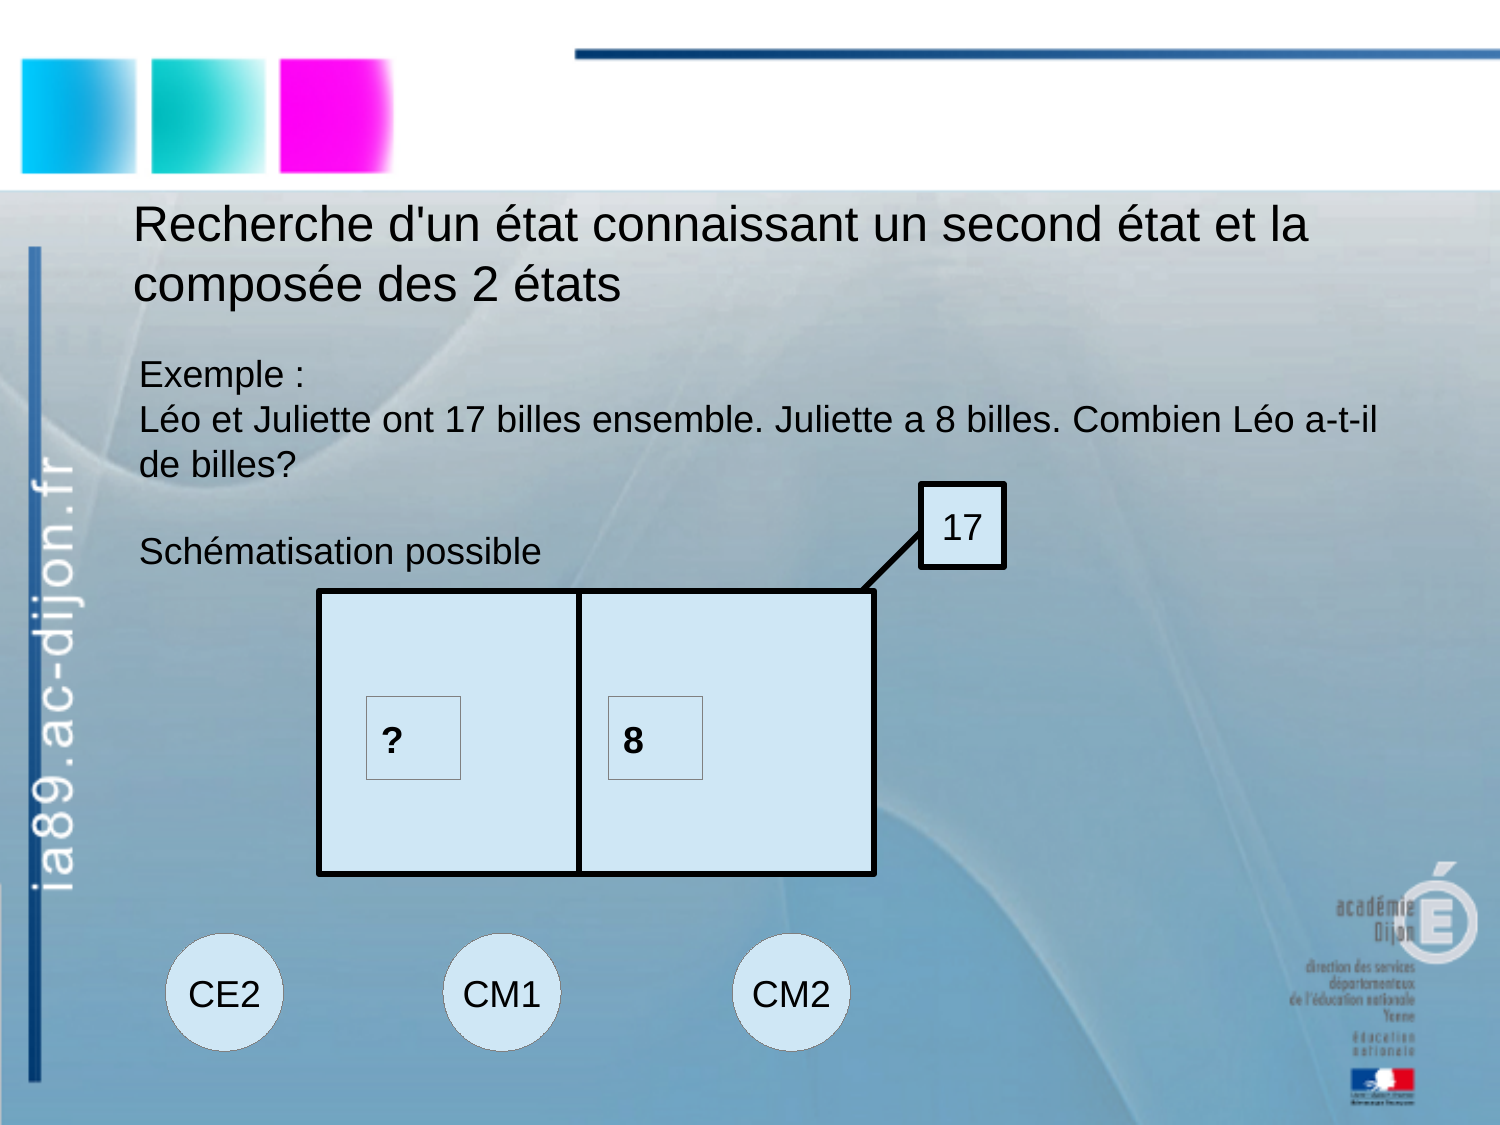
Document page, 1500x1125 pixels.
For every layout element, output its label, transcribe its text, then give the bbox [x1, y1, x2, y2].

text_box 17 [921, 484, 1004, 567]
text_box Exemple : Léo et Juliette ont 17 billes ensemble. Juliette a 8 billes. Combien Léo a-t-il de billes? [124, 342, 1412, 493]
text_box [318, 590, 875, 875]
picture [0, 0, 1500, 1125]
text_box Recherche d'un état connaissant un second état et la composée des 2 états [118, 184, 1439, 319]
text_box Schématisation possible [123, 519, 1412, 591]
text_box ? [366, 696, 461, 780]
text_box 8 [608, 696, 703, 780]
text_box CM2 [732, 933, 851, 1052]
text_box CE2 [165, 933, 284, 1052]
text_box CM1 [442, 933, 562, 1052]
